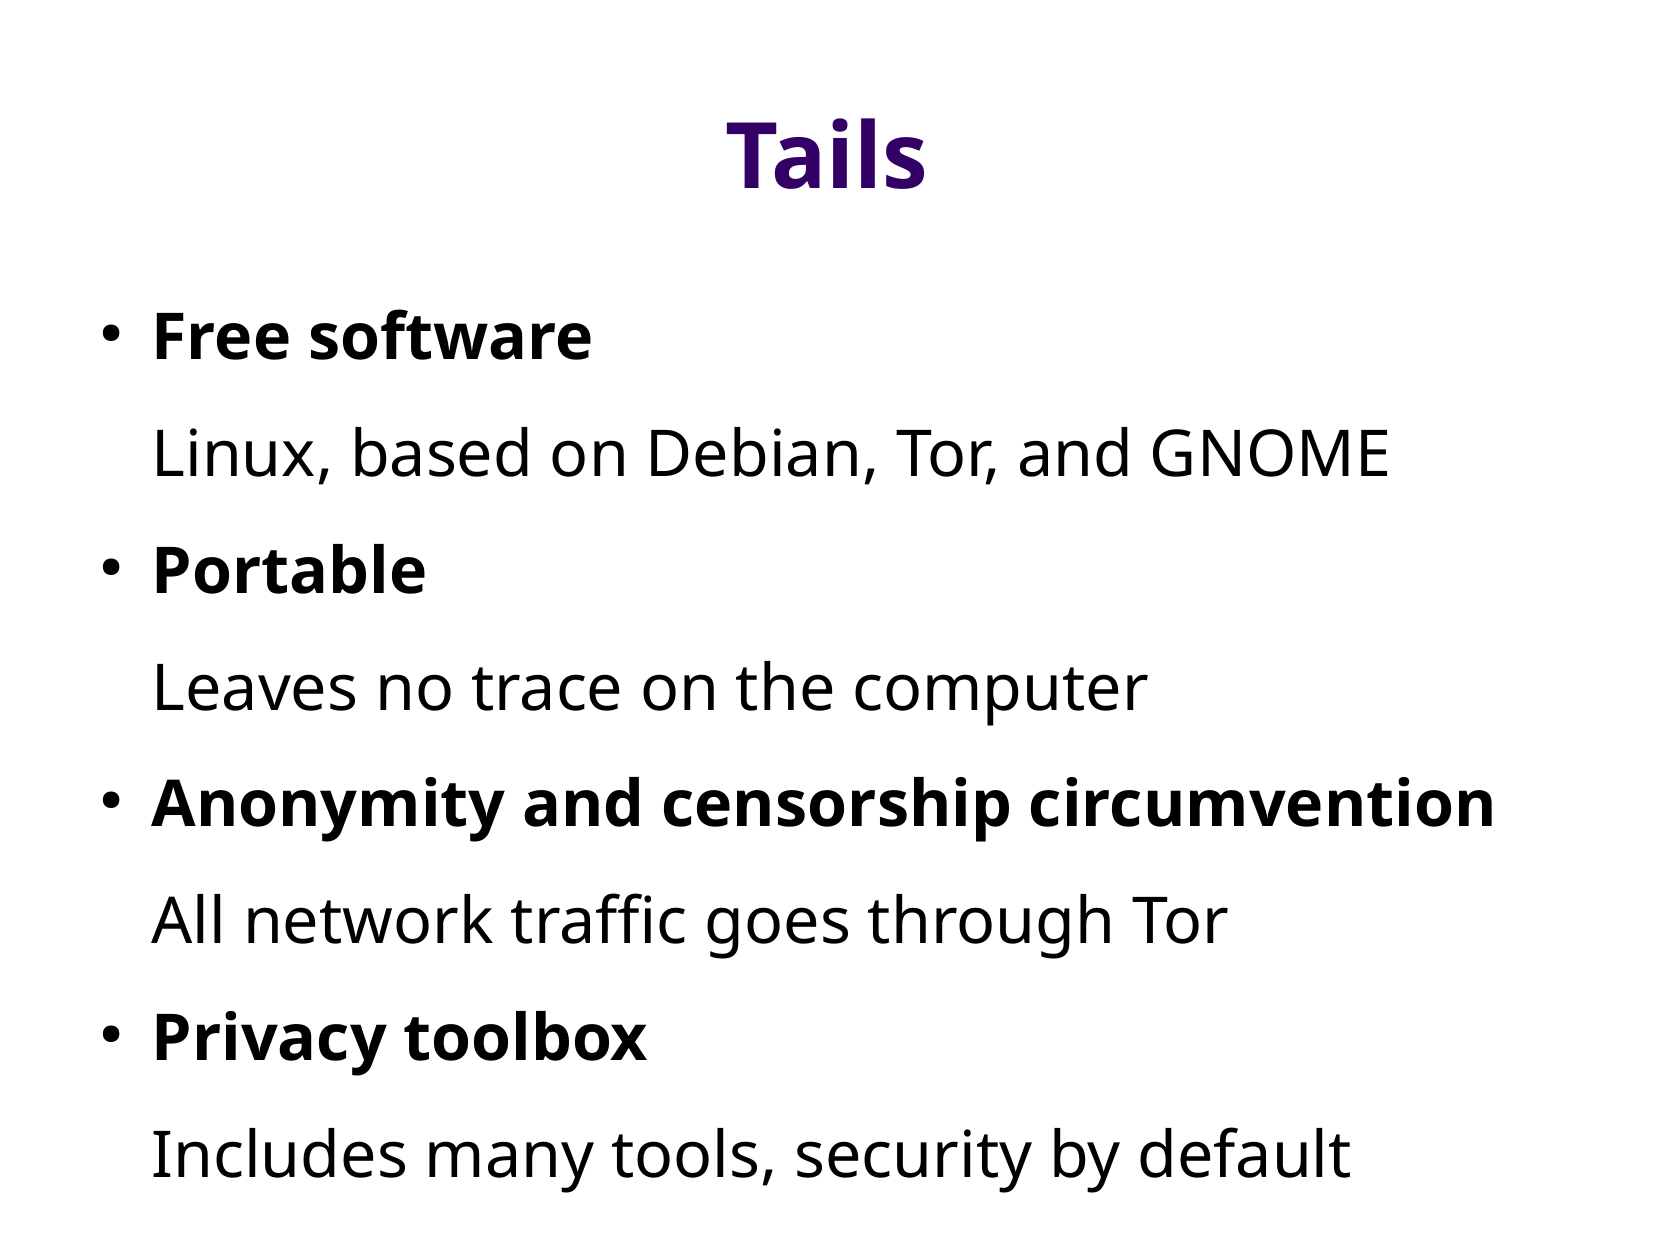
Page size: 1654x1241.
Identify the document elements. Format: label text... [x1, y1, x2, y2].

list Free software Linux, based on Debian, Tor, and GNOME Portable Leaves no trace on the computer Anonymity and censorship circumvention All network traffic goes through Tor Privacy toolbox Includes many tools, security by default [82, 290, 1571, 1201]
title Tails [82, 49, 1571, 257]
